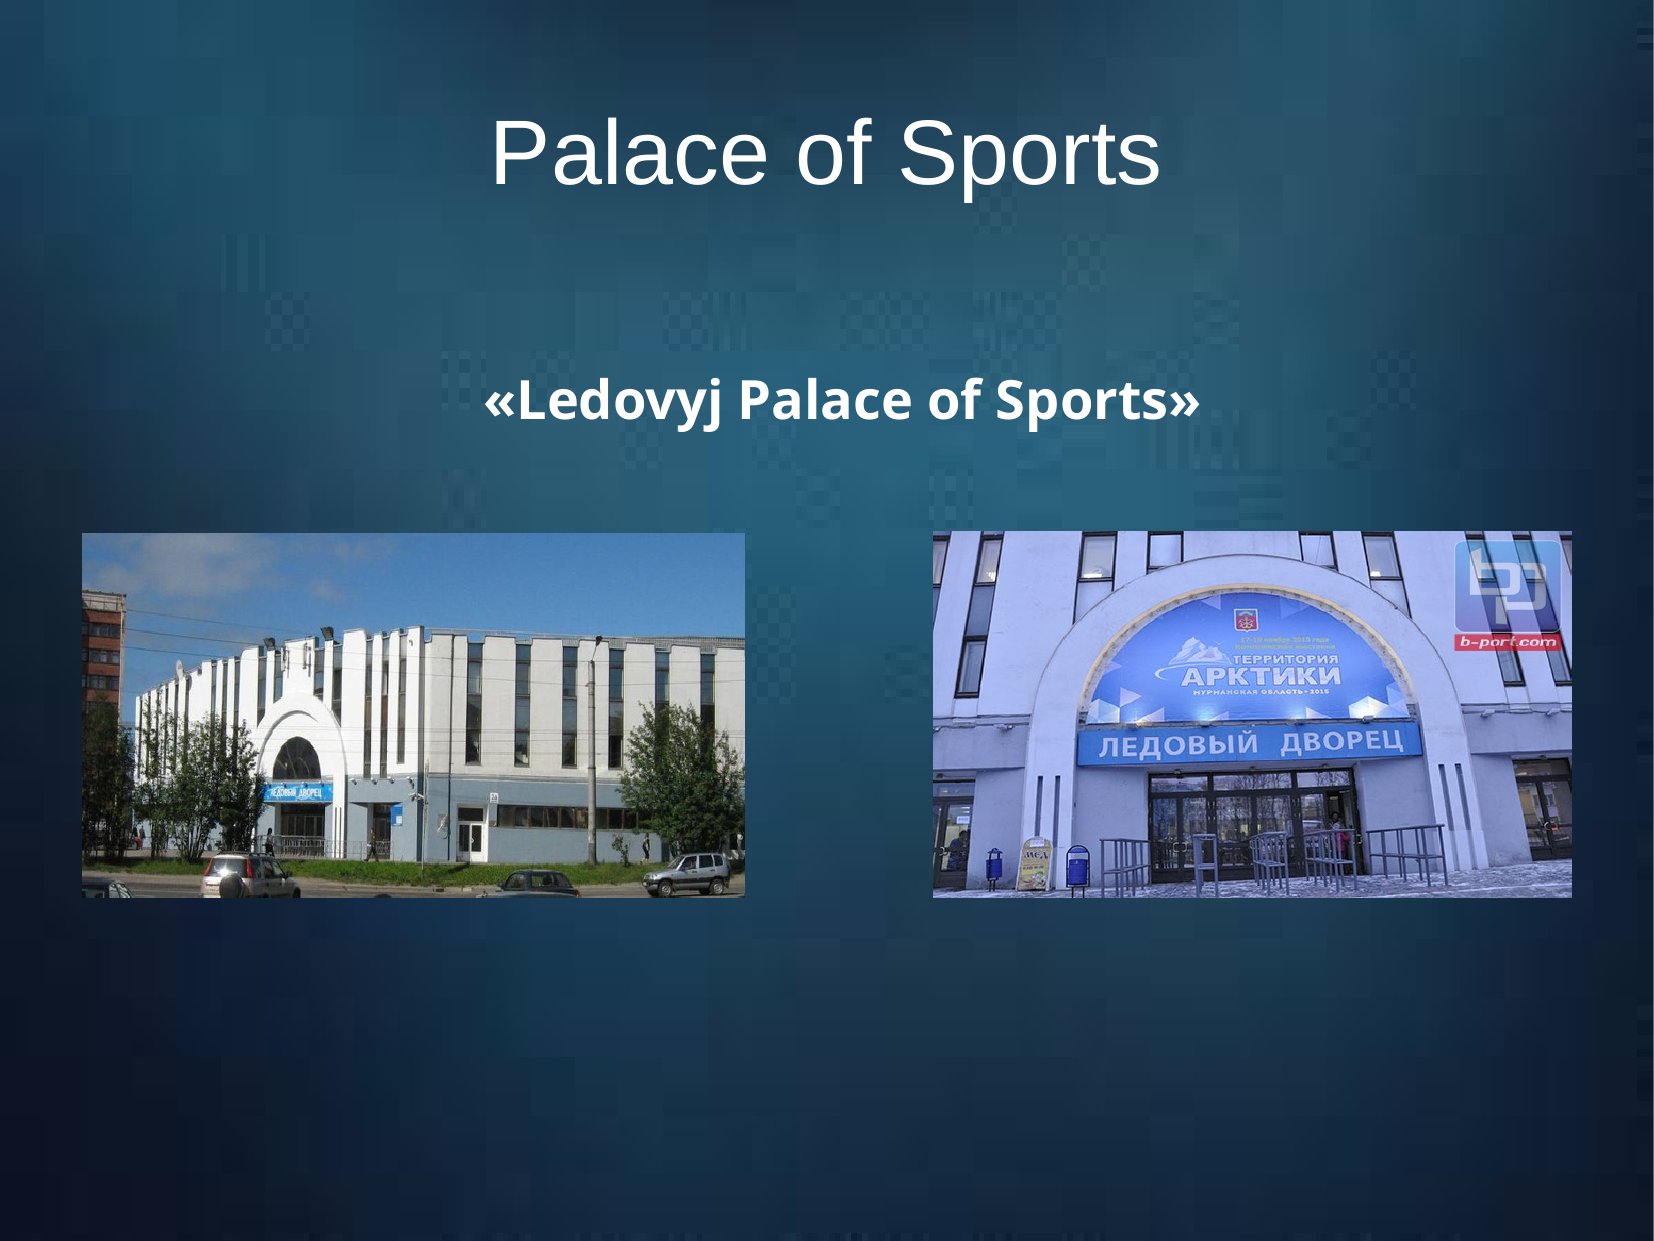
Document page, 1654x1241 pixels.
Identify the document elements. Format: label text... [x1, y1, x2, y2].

picture [0, 0, 1654, 1241]
text_box «Ledovyj Palace of Sports» [468, 354, 1264, 721]
title Palace of Sports [82, 49, 1571, 257]
